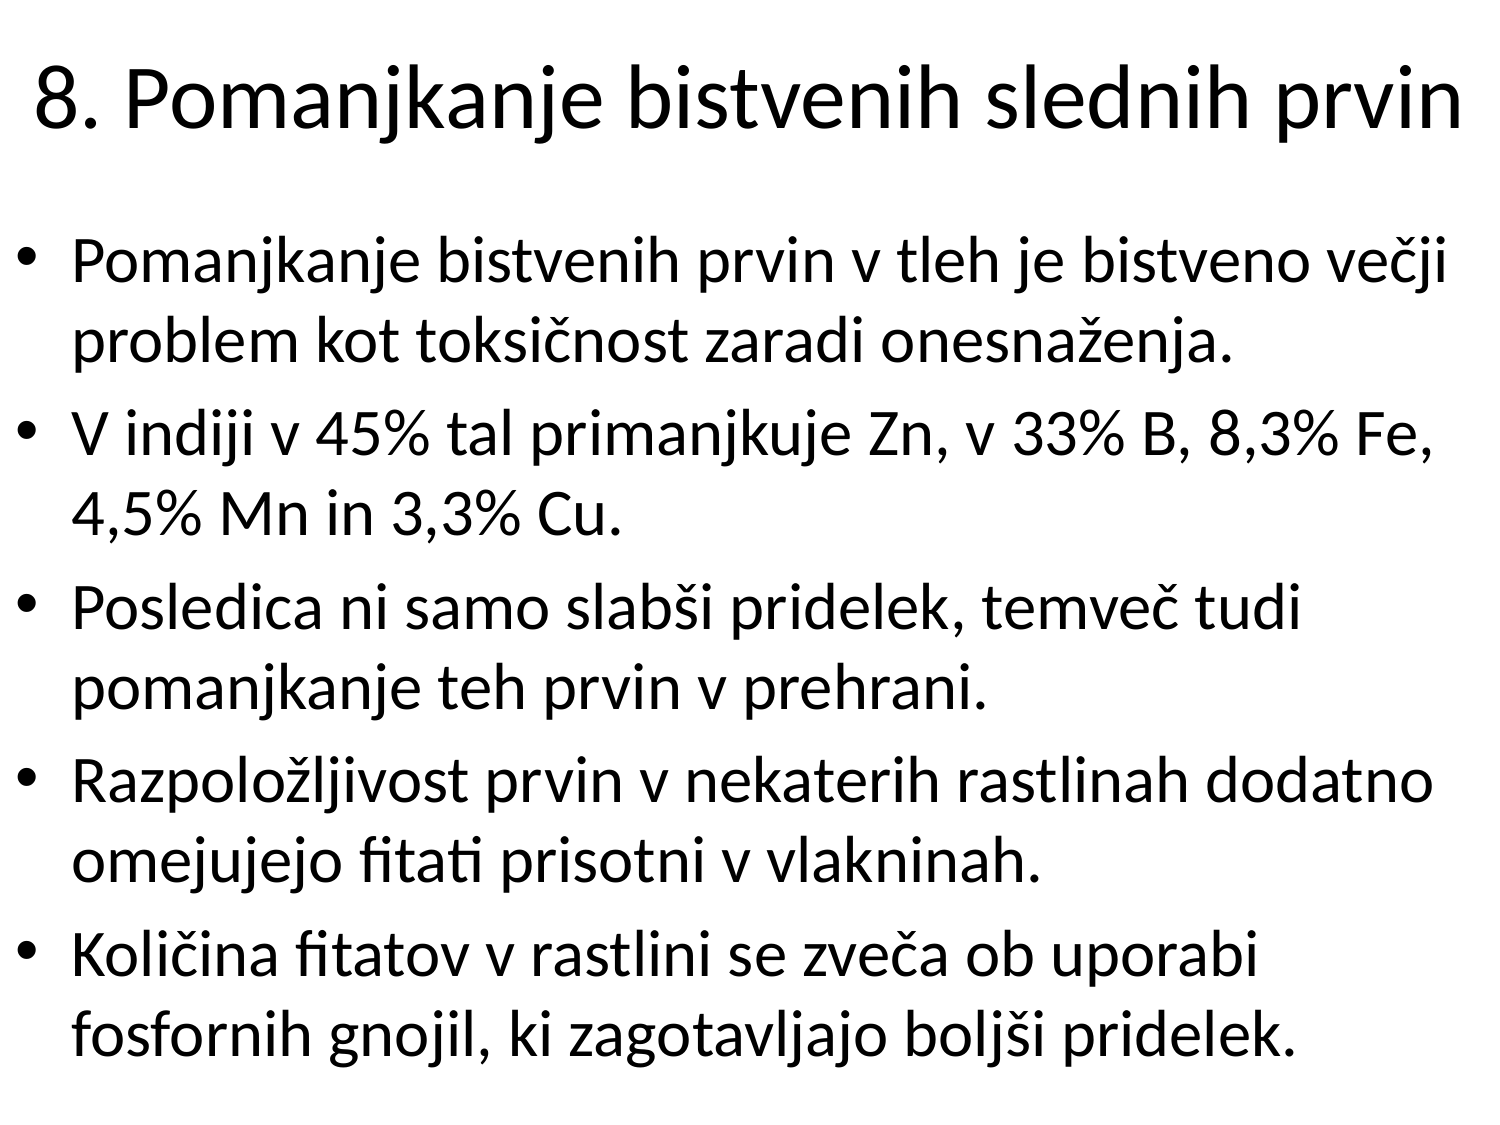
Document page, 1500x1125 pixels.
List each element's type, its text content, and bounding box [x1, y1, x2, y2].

list Pomanjkanje bistvenih prvin v tleh je bistveno večji problem kot toksičnost zaradi onesnaženja. V indiji v 45% tal primanjkuje Zn, v 33% B, 8,3% Fe, 4,5% Mn in 3,3% Cu. Posledica ni samo slabši pridelek, temveč tudi pomanjkanje teh prvin v prehrani. Razpoložljivost prvin v nekaterih rastlinah dodatno omejujejo fitati prisotni v vlakninah. Količina fitatov v rastlini se zveča ob uporabi fosfornih gnojil, ki zagotavljajo boljši pridelek. [0, 208, 1500, 1125]
title 8. Pomanjkanje bistvenih slednih prvin [0, 0, 1500, 185]
